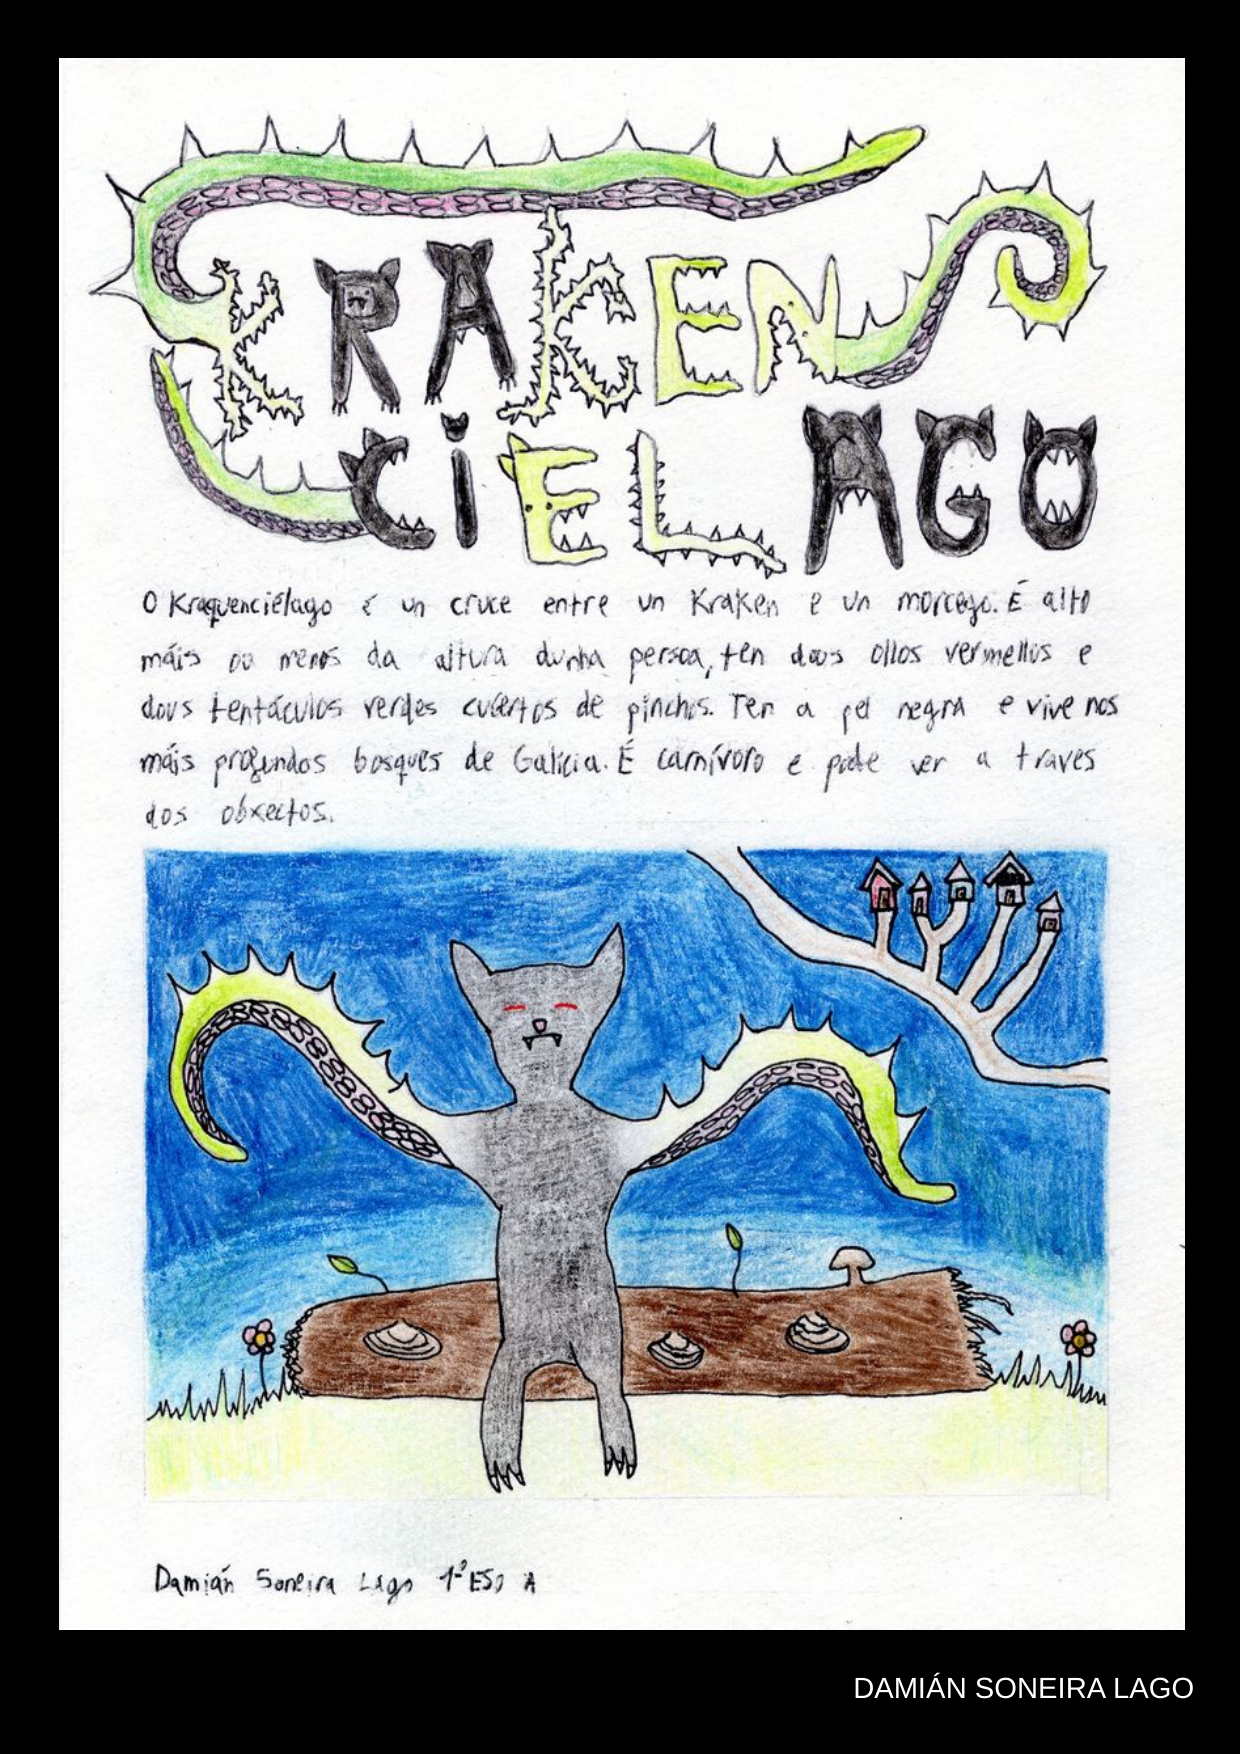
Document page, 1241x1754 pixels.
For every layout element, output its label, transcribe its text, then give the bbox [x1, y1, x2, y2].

text_box DAMIÁN SONEIRA LAGO [838, 1665, 1211, 1725]
picture [59, 58, 1185, 1630]
